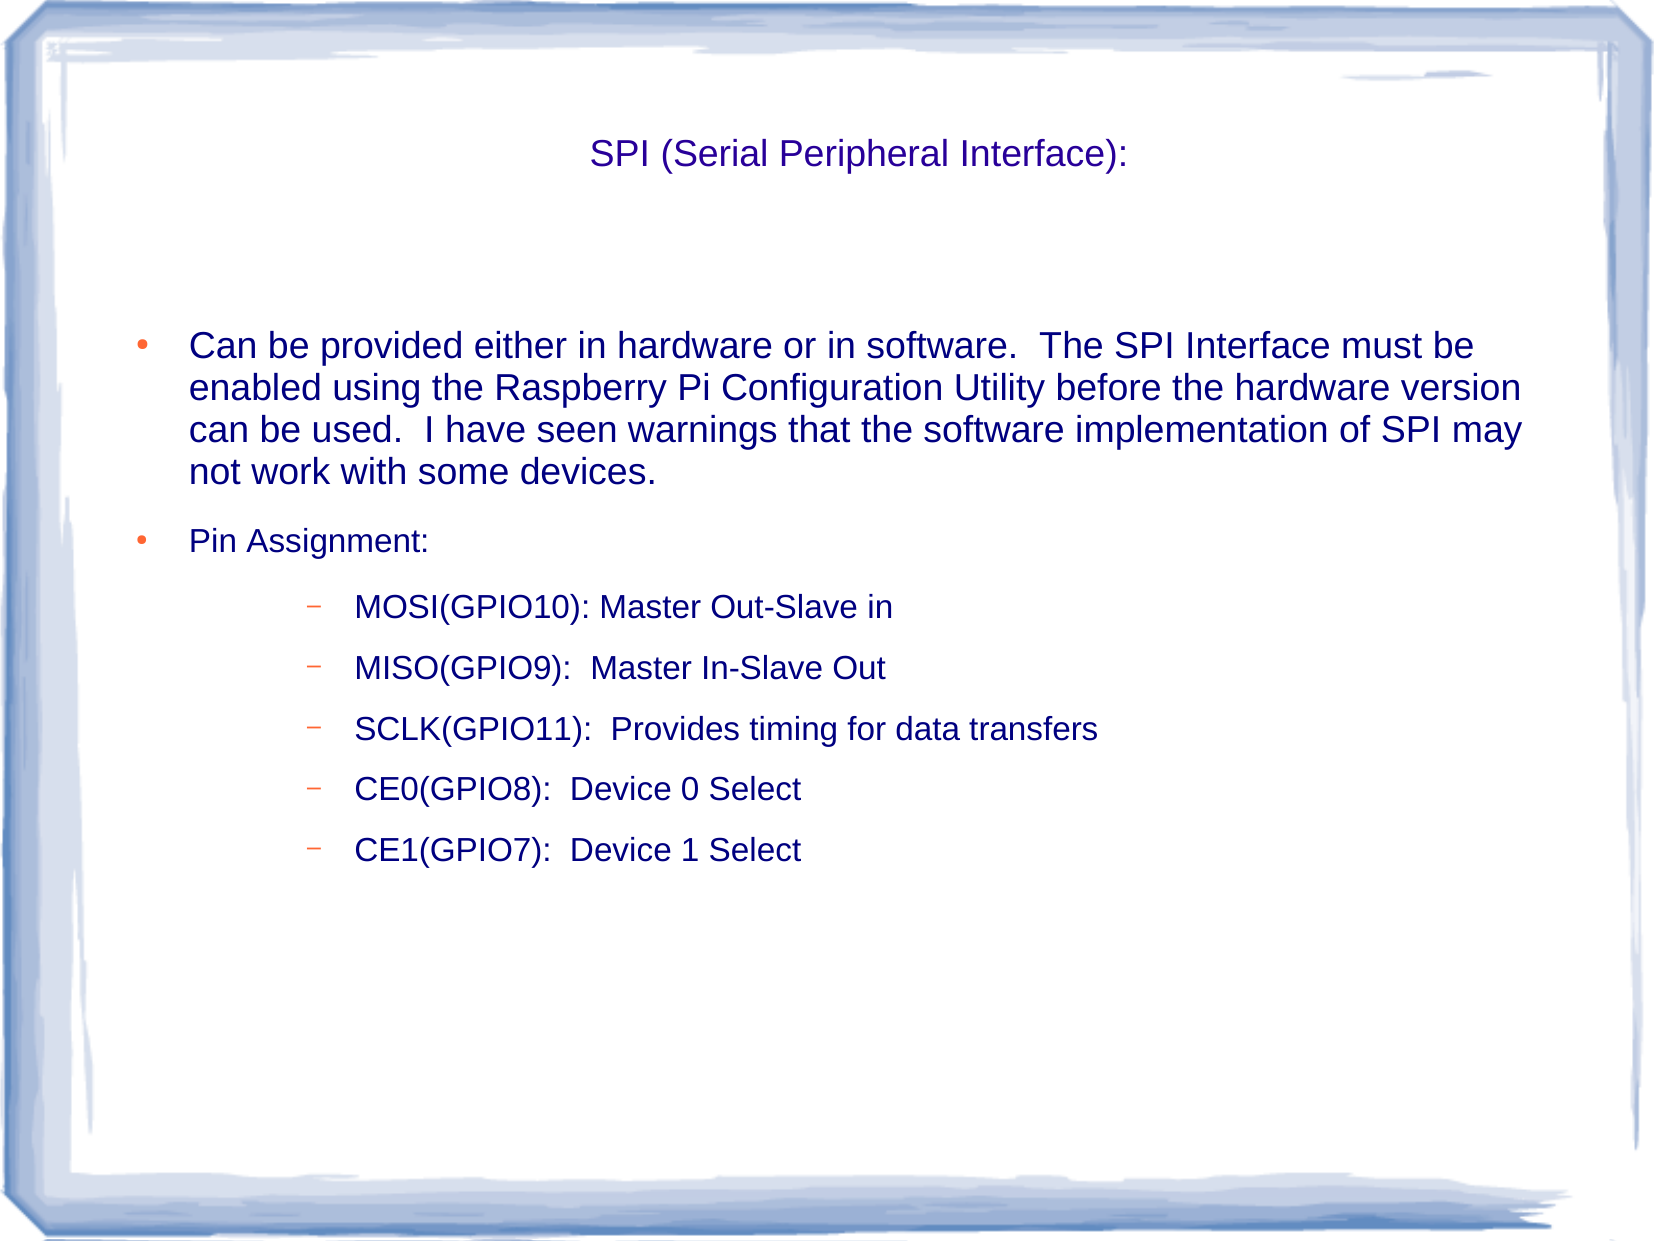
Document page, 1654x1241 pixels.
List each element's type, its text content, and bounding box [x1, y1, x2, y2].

picture [0, 0, 1654, 1241]
list Can be provided either in hardware or in software. The SPI Interface must be enabled using the Raspberry Pi Configuration Utility before the hardware version can be used. I have seen warnings that the software implementation of SPI may not work with some devices. Pin Assignment: MOSI(GPIO10): Master Out-Slave in MISO(GPIO9): Master In-Slave Out SCLK(GPIO11): Provides timing for data transfers CE0(GPIO8): Device 0 Select CE1(GPIO7): Device 1 Select [118, 324, 1571, 1004]
title SPI (Serial Peripheral Interface): [82, 49, 1571, 257]
